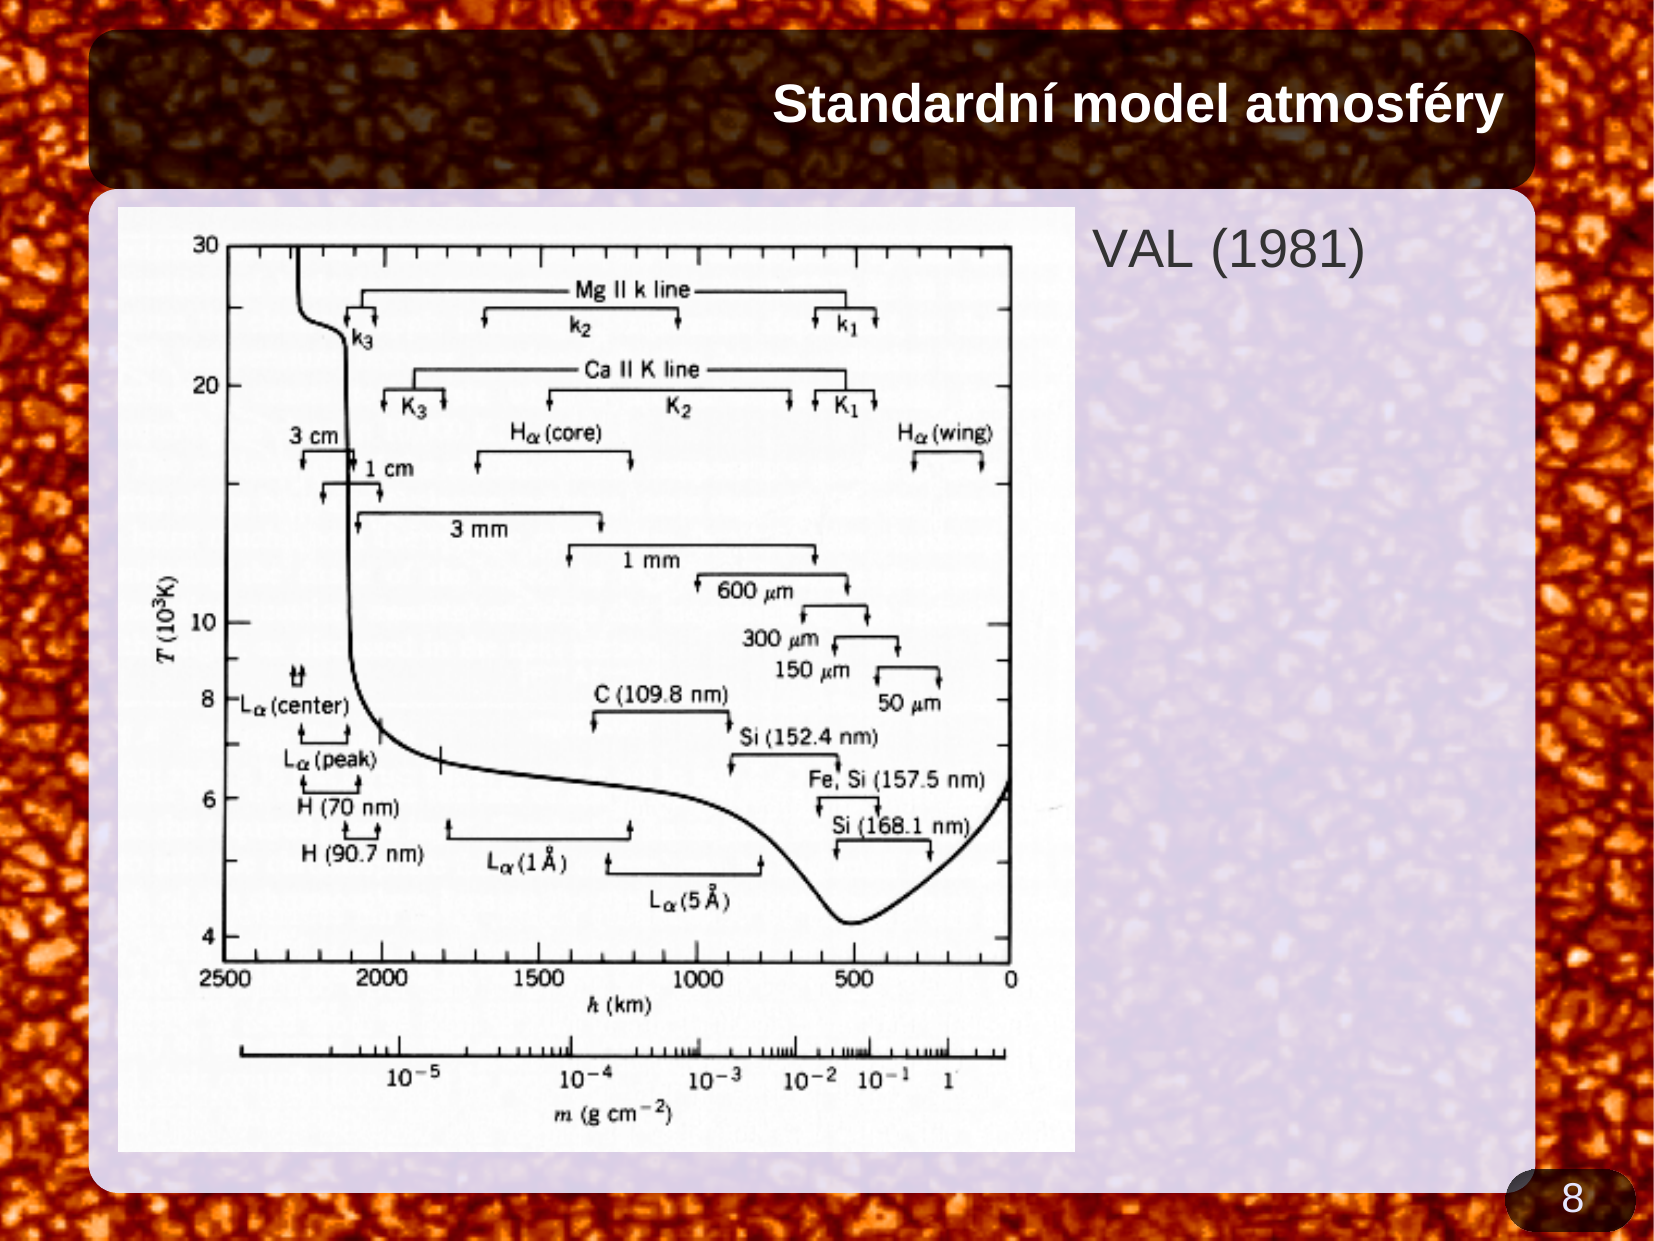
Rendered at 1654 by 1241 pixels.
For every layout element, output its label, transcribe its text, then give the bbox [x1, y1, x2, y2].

picture [0, 0, 1654, 1241]
title Standardní model atmosféry [118, 59, 1506, 148]
list VAL (1981) [1092, 218, 1477, 1164]
